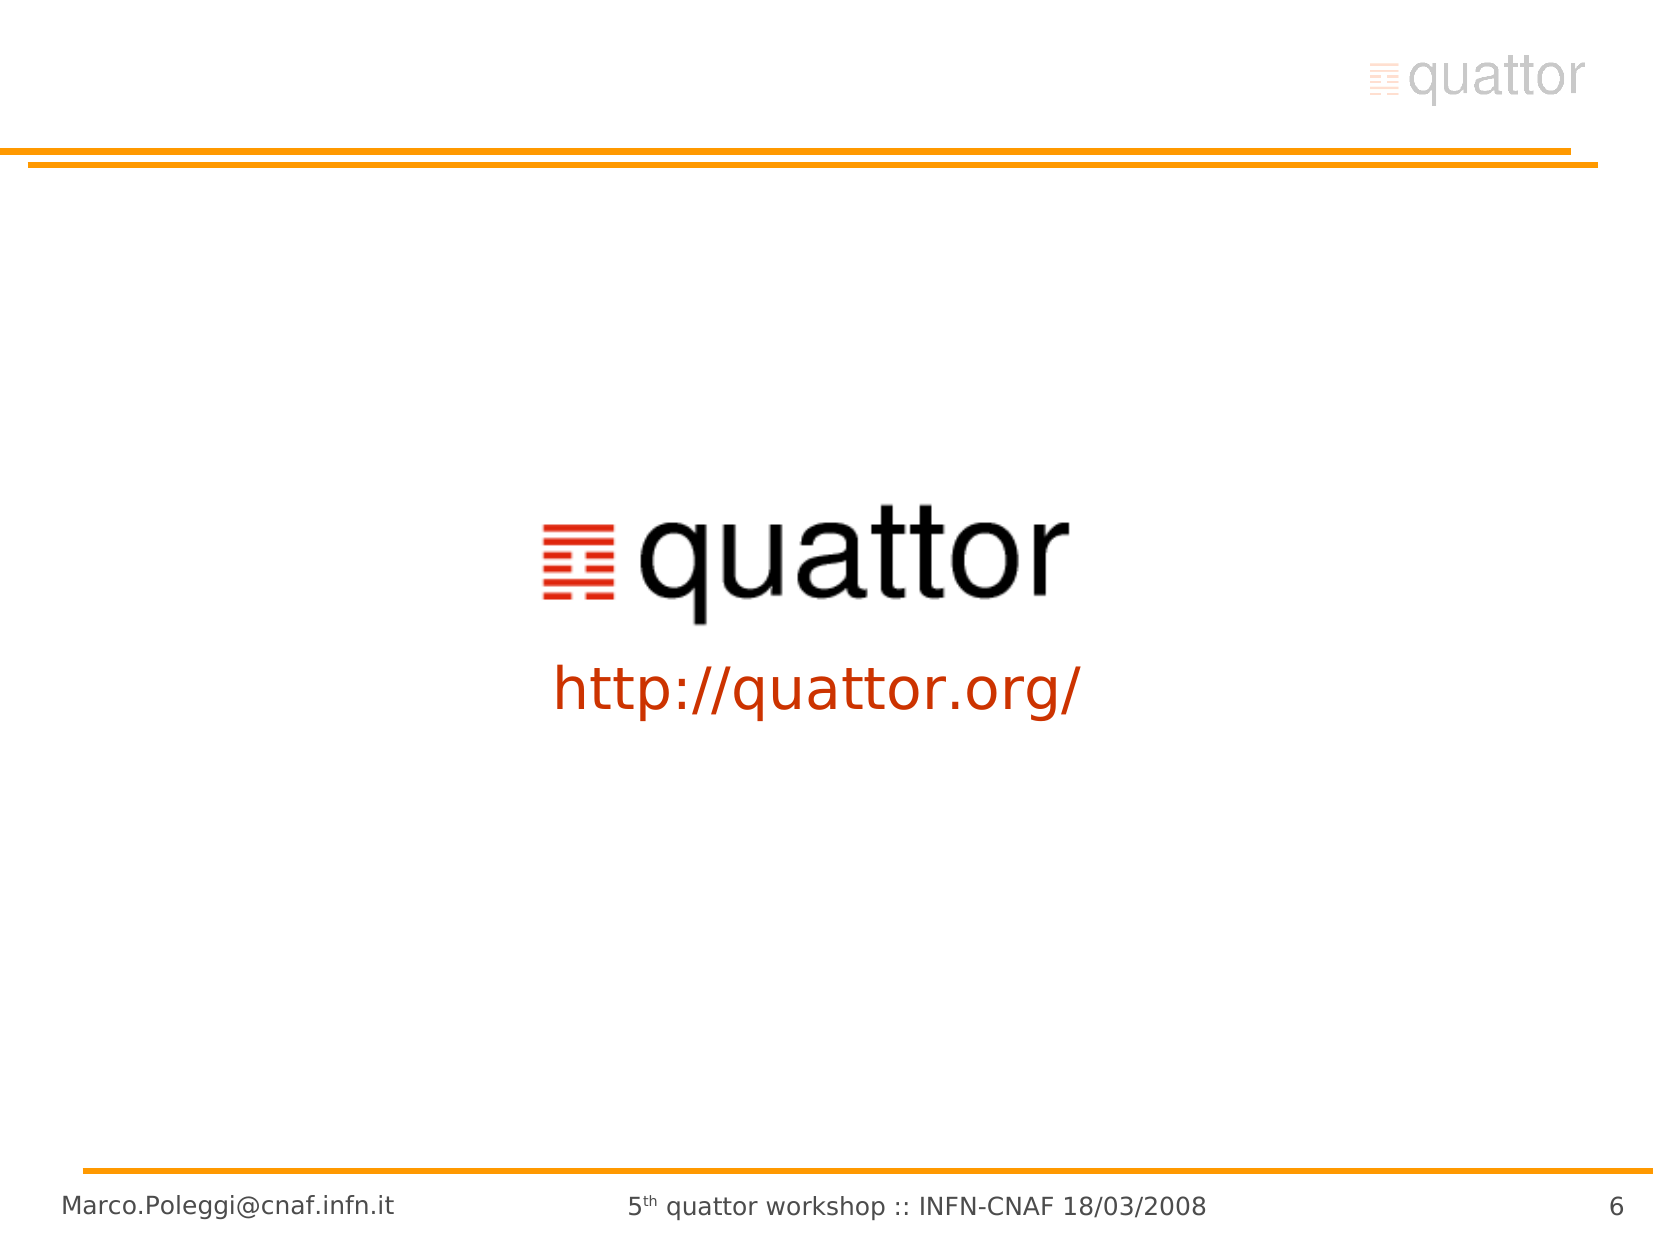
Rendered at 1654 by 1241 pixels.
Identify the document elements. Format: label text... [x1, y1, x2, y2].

picture [463, 375, 1238, 751]
text_box http://quattor.org/ [529, 648, 1106, 758]
